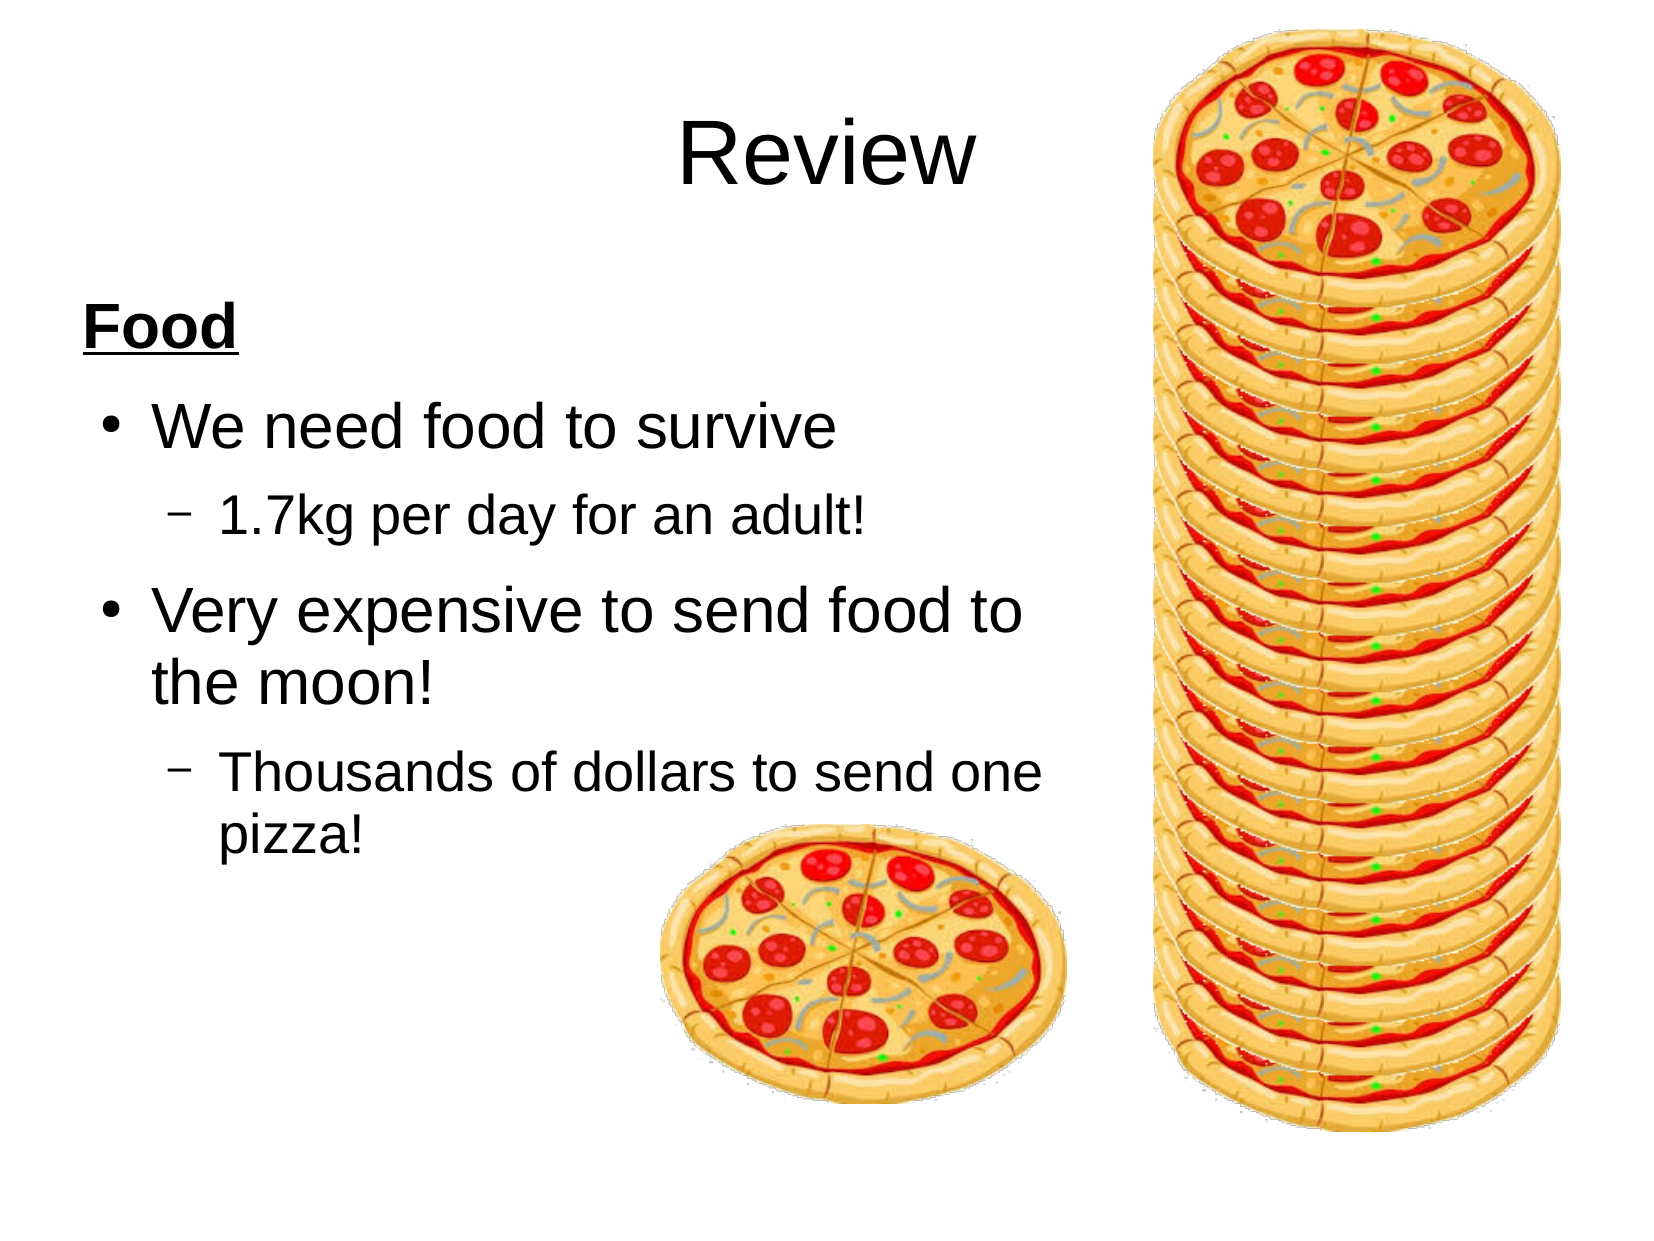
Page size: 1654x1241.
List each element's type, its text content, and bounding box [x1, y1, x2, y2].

picture [1153, 29, 1561, 1132]
picture [660, 871, 1067, 1104]
title Review [1561, 49, 1571, 257]
list Food We need food to survive 1.7kg per day for an adult! Very expensive to send food to the moon! Thousands of dollars to send one pizza! [82, 290, 1096, 871]
title Review [82, 49, 1153, 257]
